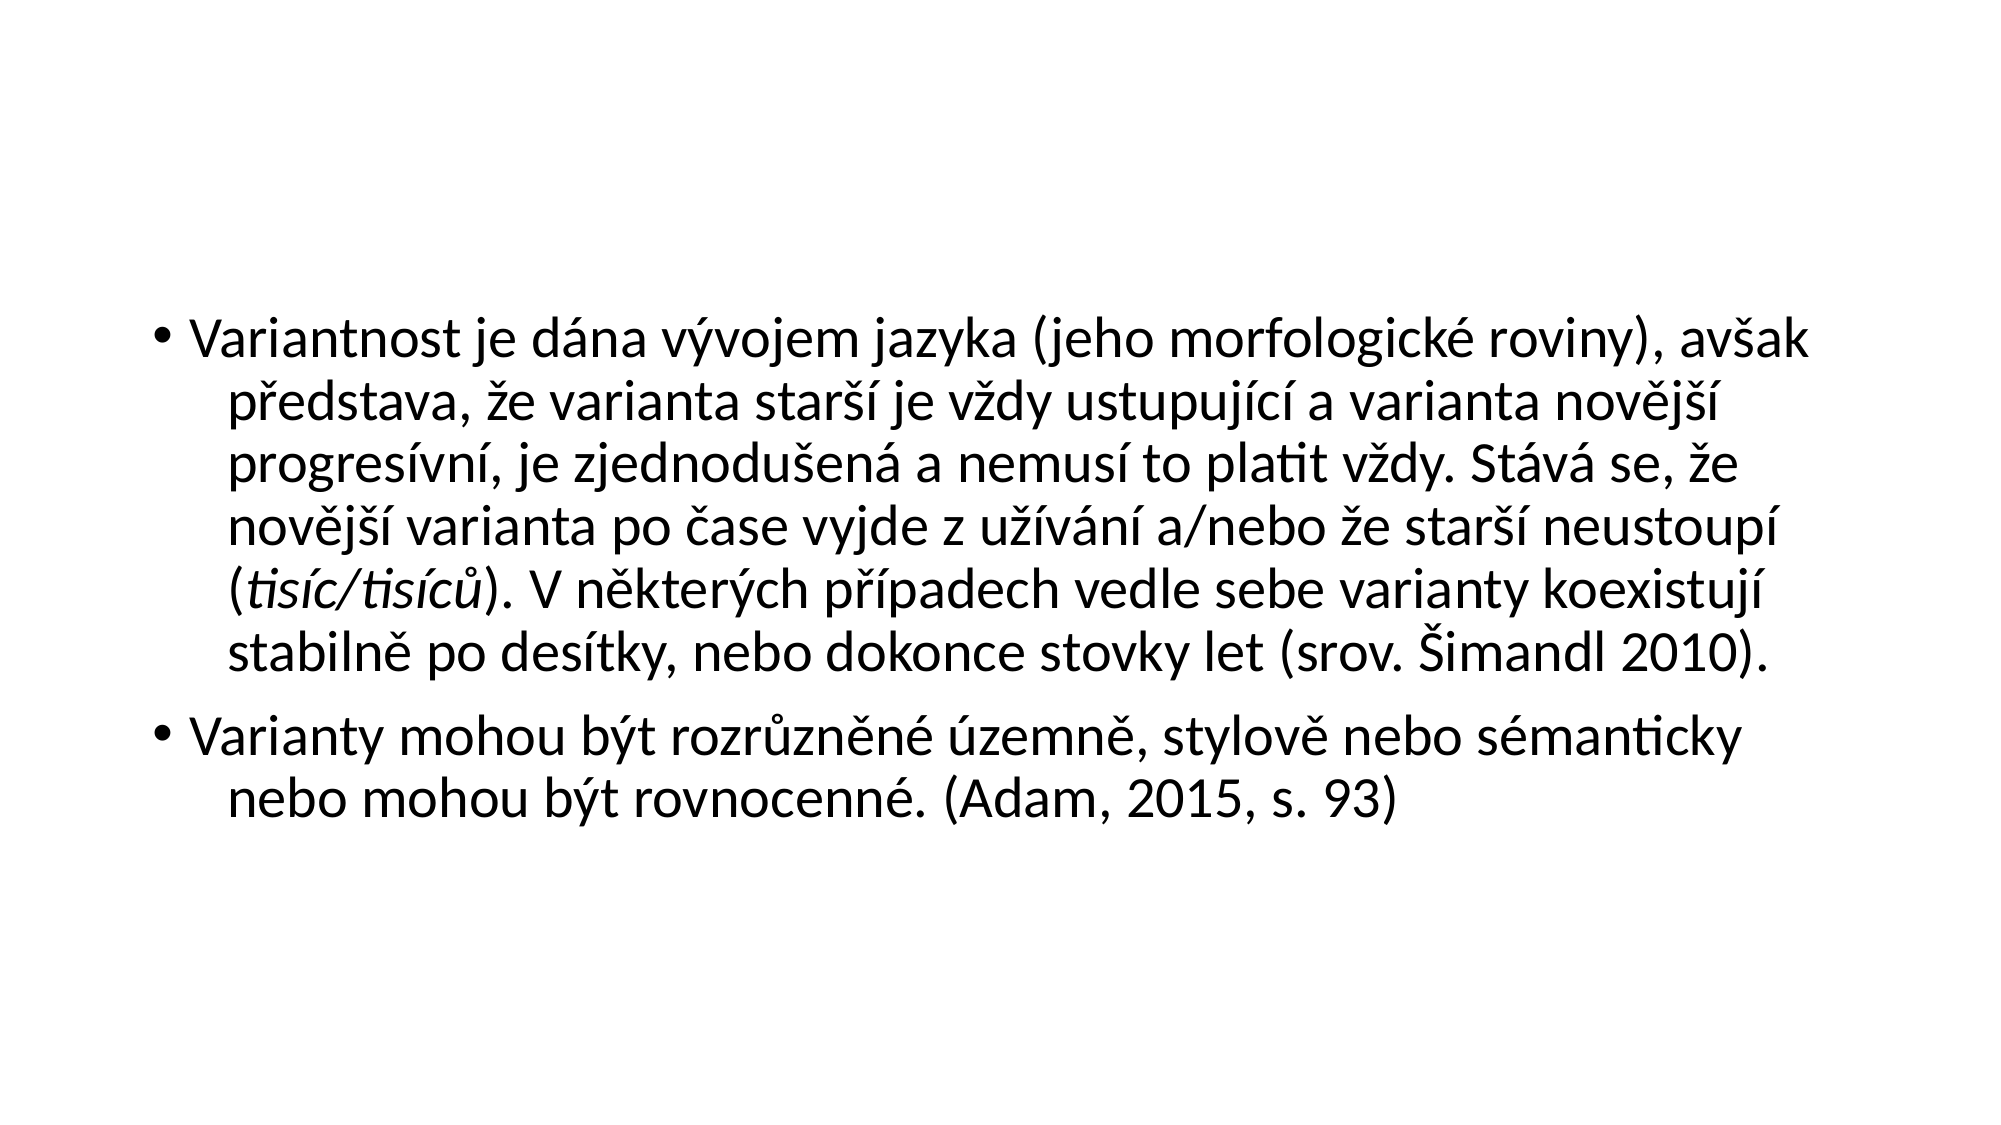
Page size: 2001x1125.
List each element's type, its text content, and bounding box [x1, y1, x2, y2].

list Variantnost je dána vývojem jazyka (jeho morfologické roviny), avšak představa, že varianta starší je vždy ustupující a varianta novější progresívní, je zjednodušená a nemusí to platit vždy. Stává se, že novější varianta po čase vyjde z užívání a/nebo že starší neustoupí (tisíc/tisíců). V některých případech vedle sebe varianty koexistují stabilně po desítky, nebo dokonce stovky let (srov. Šimandl 2010). Varianty mohou být rozrůzněné územně, stylově nebo sémanticky nebo mohou být rovnocenné. (Adam, 2015, s. 93) [137, 299, 1863, 1014]
